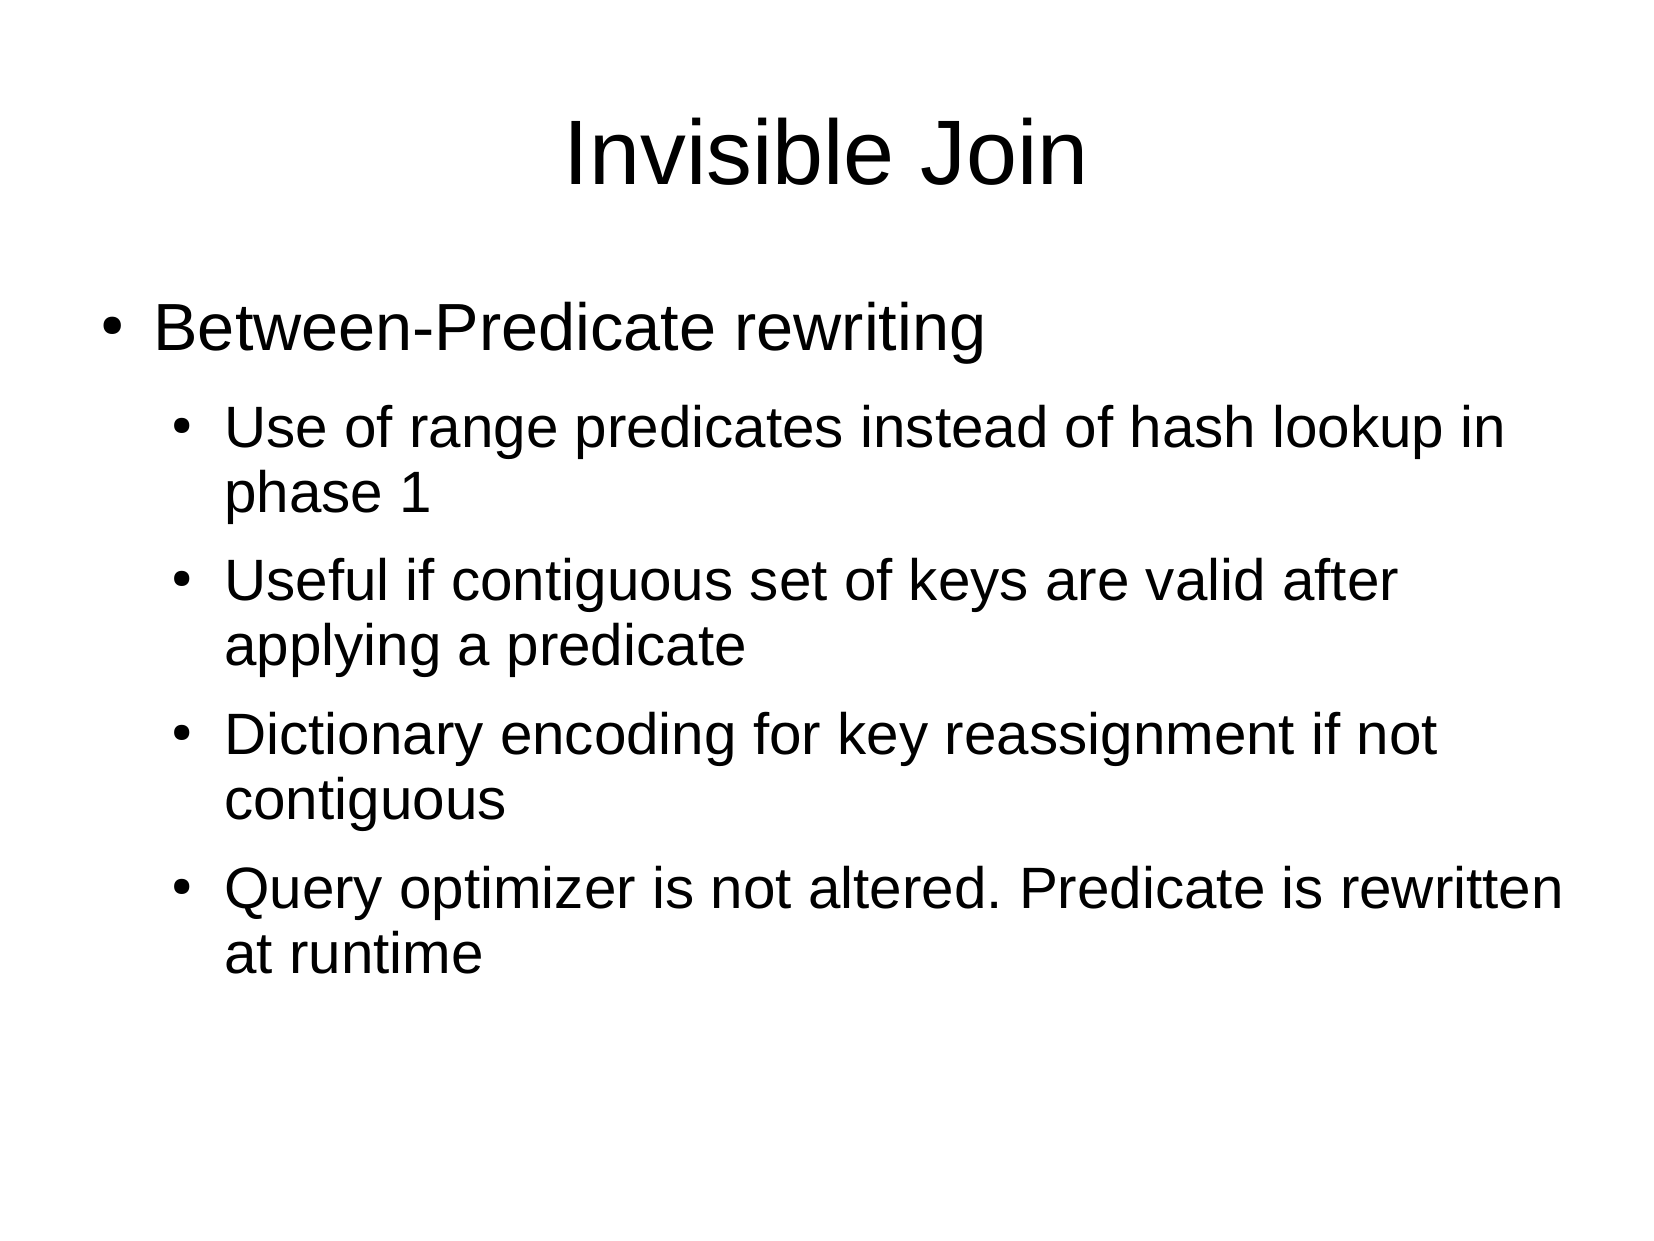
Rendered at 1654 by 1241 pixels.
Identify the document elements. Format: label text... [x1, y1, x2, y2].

list Between-Predicate rewriting Use of range predicates instead of hash lookup in phase 1 Useful if contiguous set of keys are valid after applying a predicate Dictionary encoding for key reassignment if not contiguous Query optimizer is not altered. Predicate is rewritten at runtime [82, 290, 1571, 1109]
title Invisible Join [82, 56, 1571, 250]
